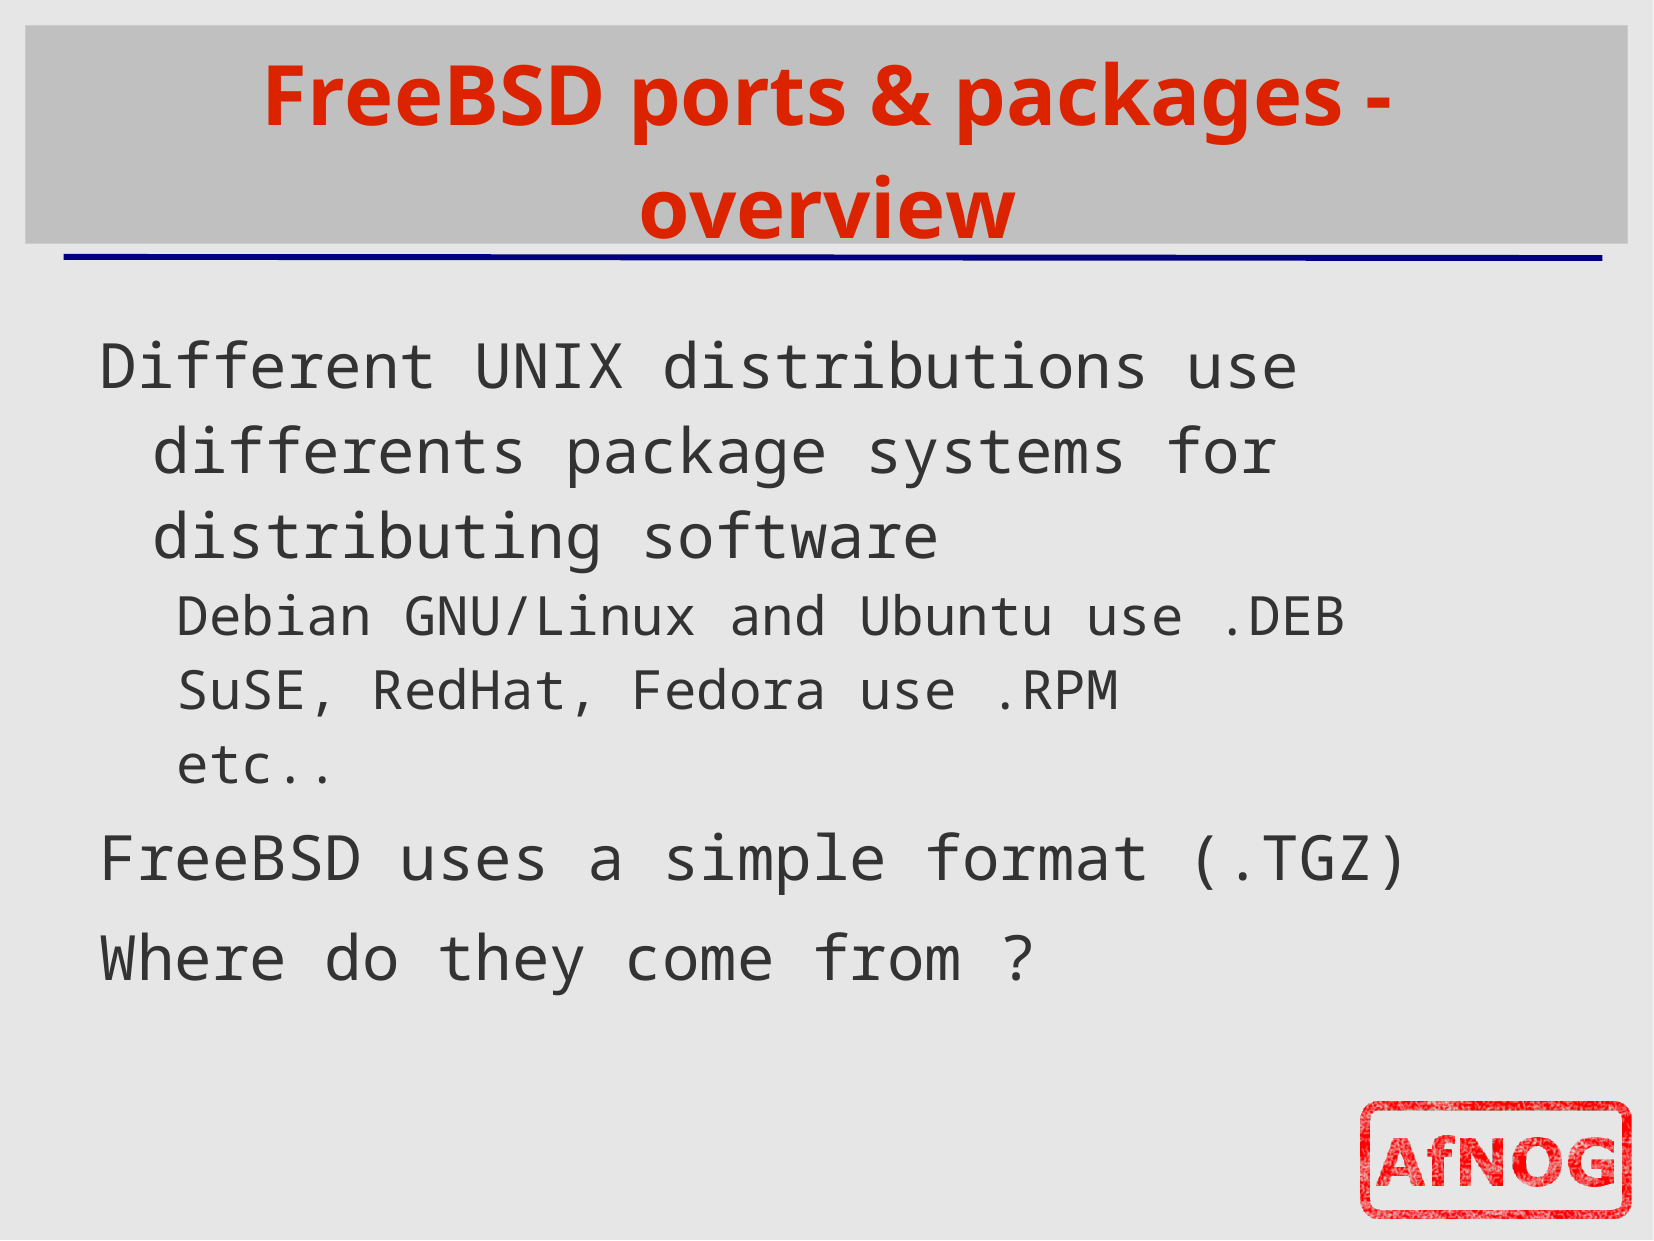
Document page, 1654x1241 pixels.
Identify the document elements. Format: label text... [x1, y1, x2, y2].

list Different UNIX distributions use differents package systems for distributing software Debian GNU/Linux and Ubuntu use .DEB SuSE, RedHat, Fedora use .RPM etc.. FreeBSD uses a simple format (.TGZ) Where do they come from ? [82, 322, 1561, 1132]
picture [1360, 1100, 1632, 1219]
title FreeBSD ports & packages - overview [121, 46, 1534, 254]
